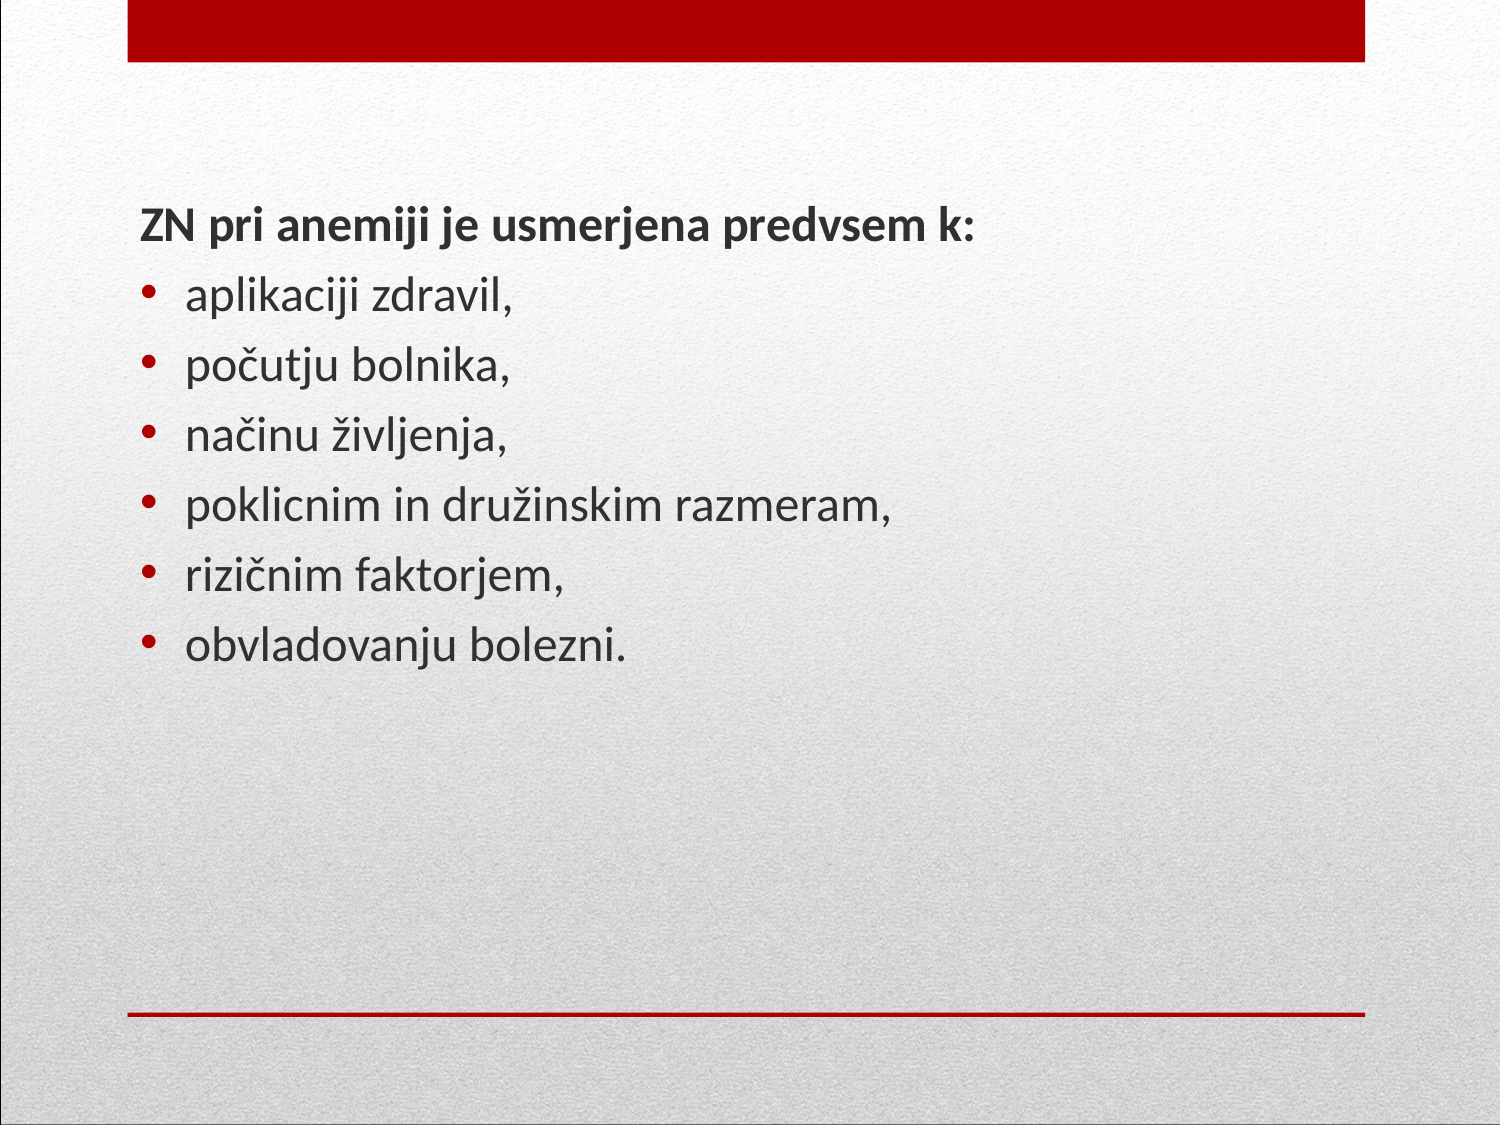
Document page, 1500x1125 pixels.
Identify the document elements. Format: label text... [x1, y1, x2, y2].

list ZN pri anemiji je usmerjena predvsem k: aplikaciji zdravil, počutju bolnika, načinu življenja, poklicnim in družinskim razmeram, rizičnim faktorjem, obvladovanju bolezni. [125, 112, 1363, 750]
picture [0, 0, 1500, 1125]
